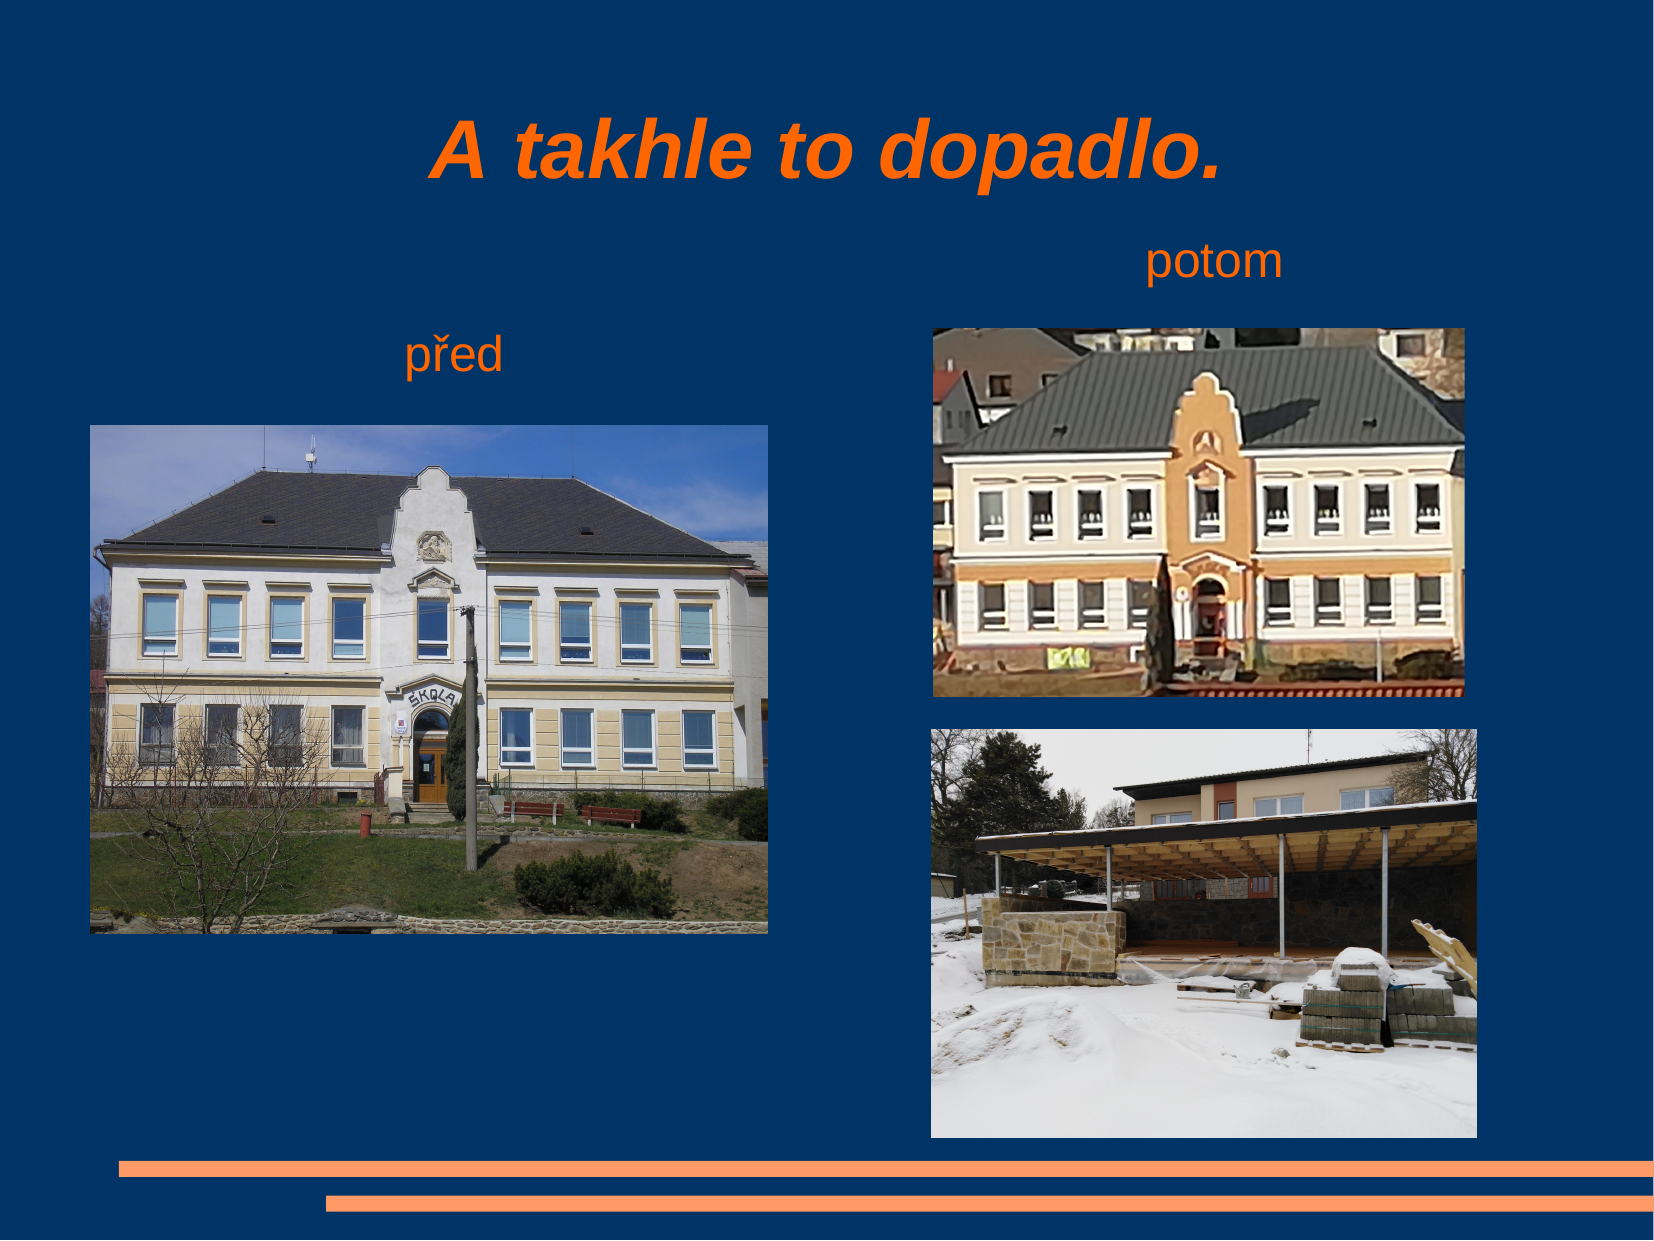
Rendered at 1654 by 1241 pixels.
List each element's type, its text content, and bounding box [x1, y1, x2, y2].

text_box potom [1130, 224, 1300, 295]
text_box před [389, 318, 520, 390]
picture [931, 729, 1477, 1138]
title A takhle to dopadlo. [121, 46, 1534, 254]
picture [933, 328, 1465, 697]
picture [90, 425, 768, 934]
